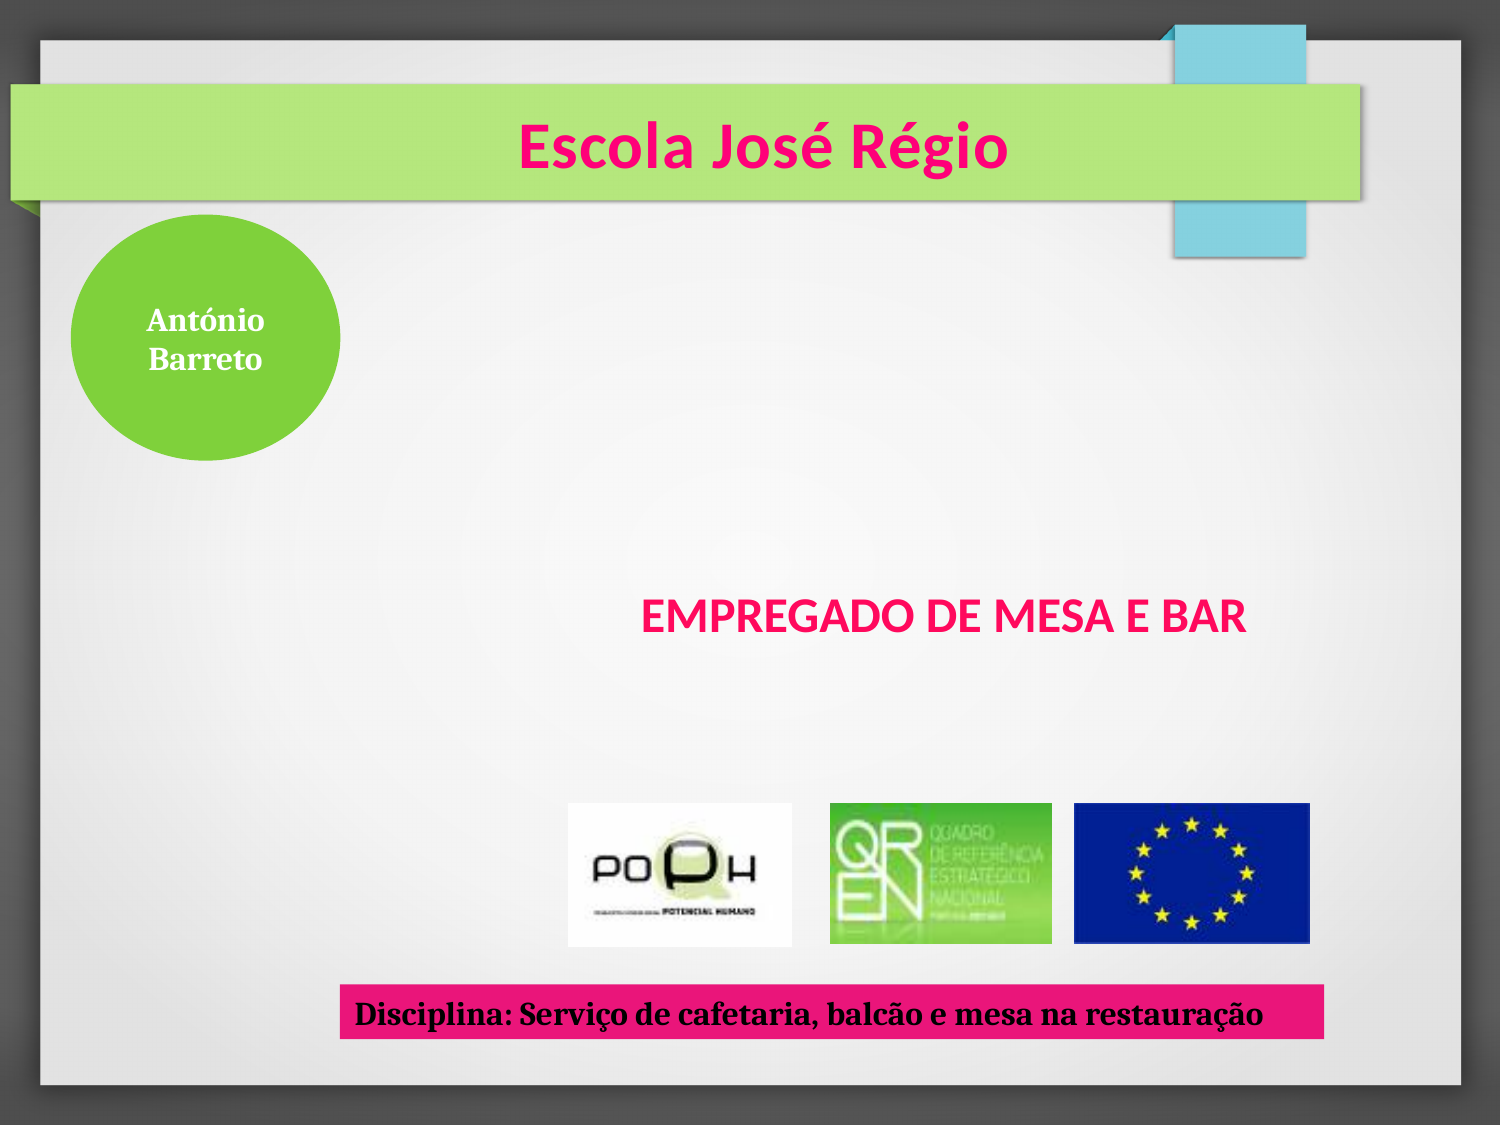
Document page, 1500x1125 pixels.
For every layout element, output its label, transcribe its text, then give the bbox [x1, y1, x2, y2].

picture [0, 0, 1500, 1125]
text_box Disciplina: Serviço de cafetaria, balcão e mesa na restauração [339, 984, 1325, 1040]
text_box António Barreto [70, 214, 341, 461]
text_box Escola José Régio [295, 94, 1233, 189]
text_box EMPREGADO DE MESA E BAR [625, 574, 1314, 650]
